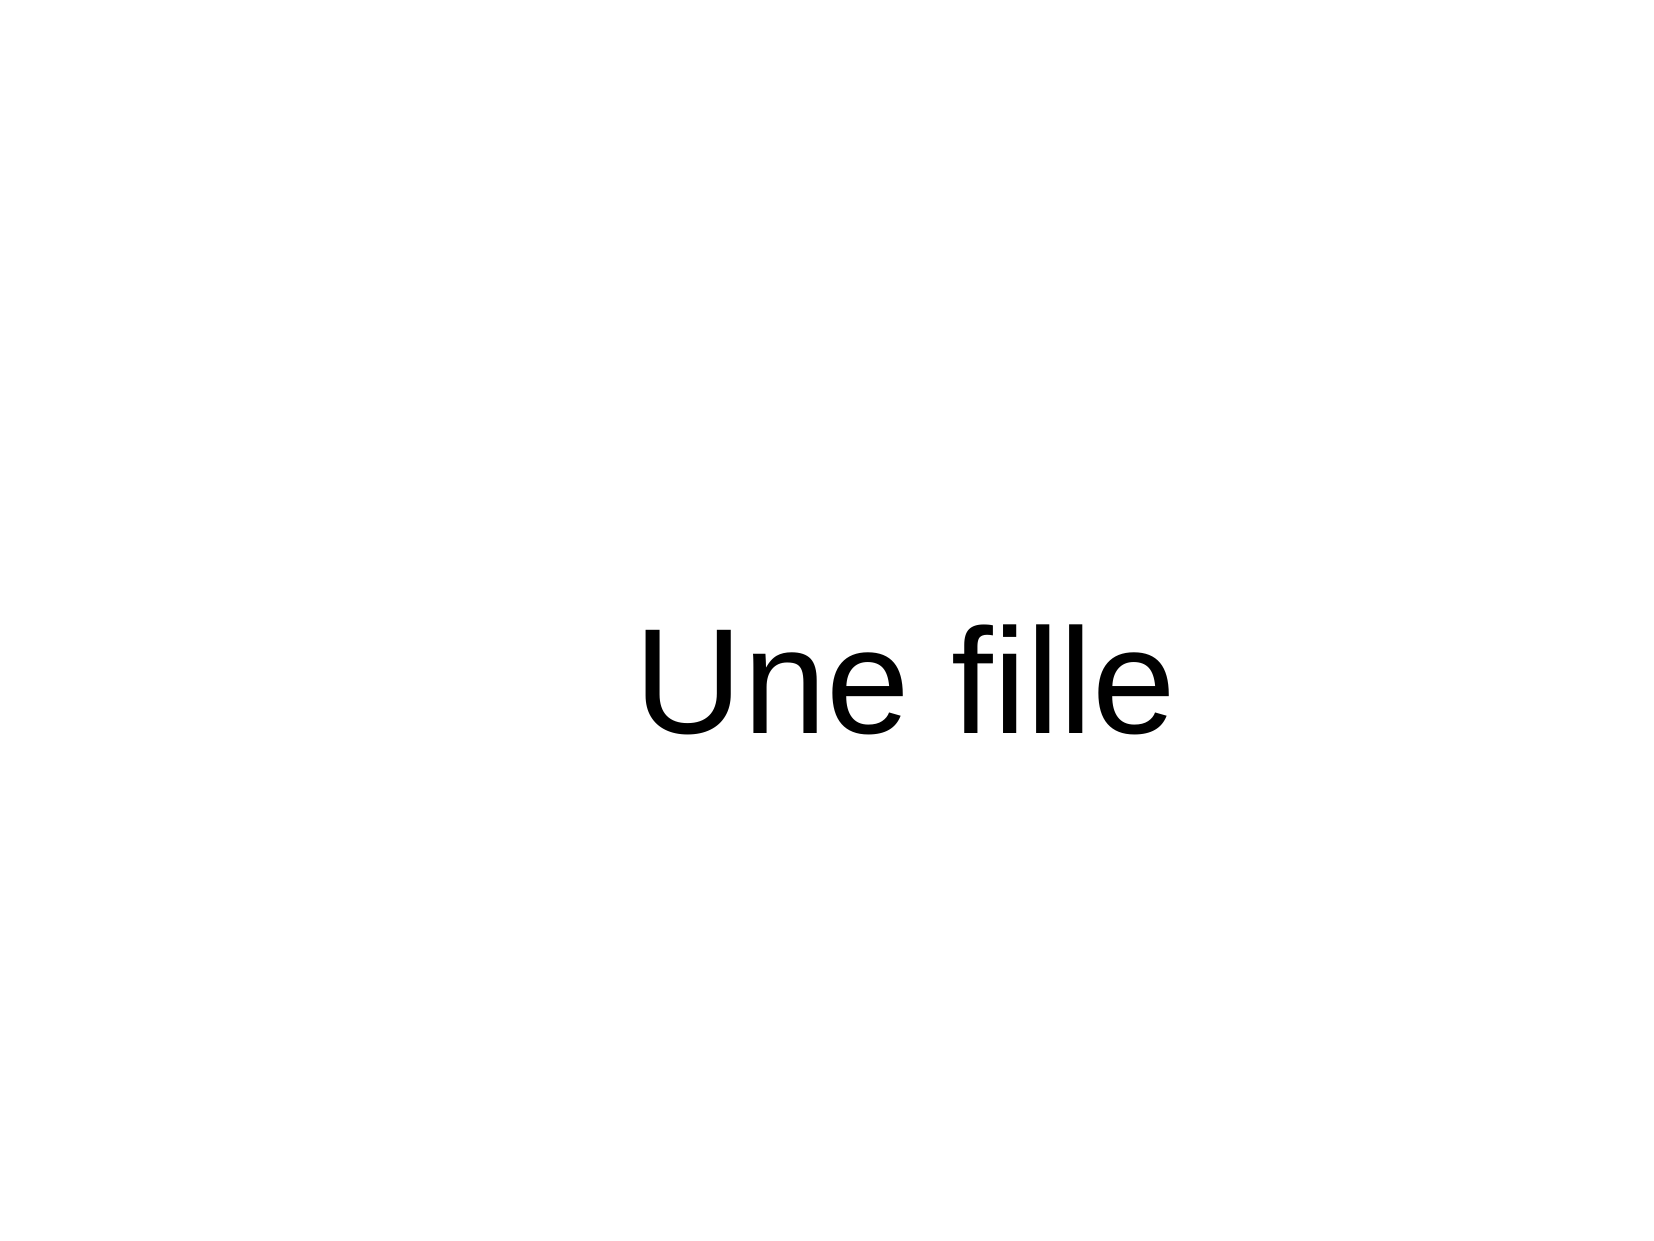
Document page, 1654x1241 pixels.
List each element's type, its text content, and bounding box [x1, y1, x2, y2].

text_box Une fille [620, 590, 1536, 773]
